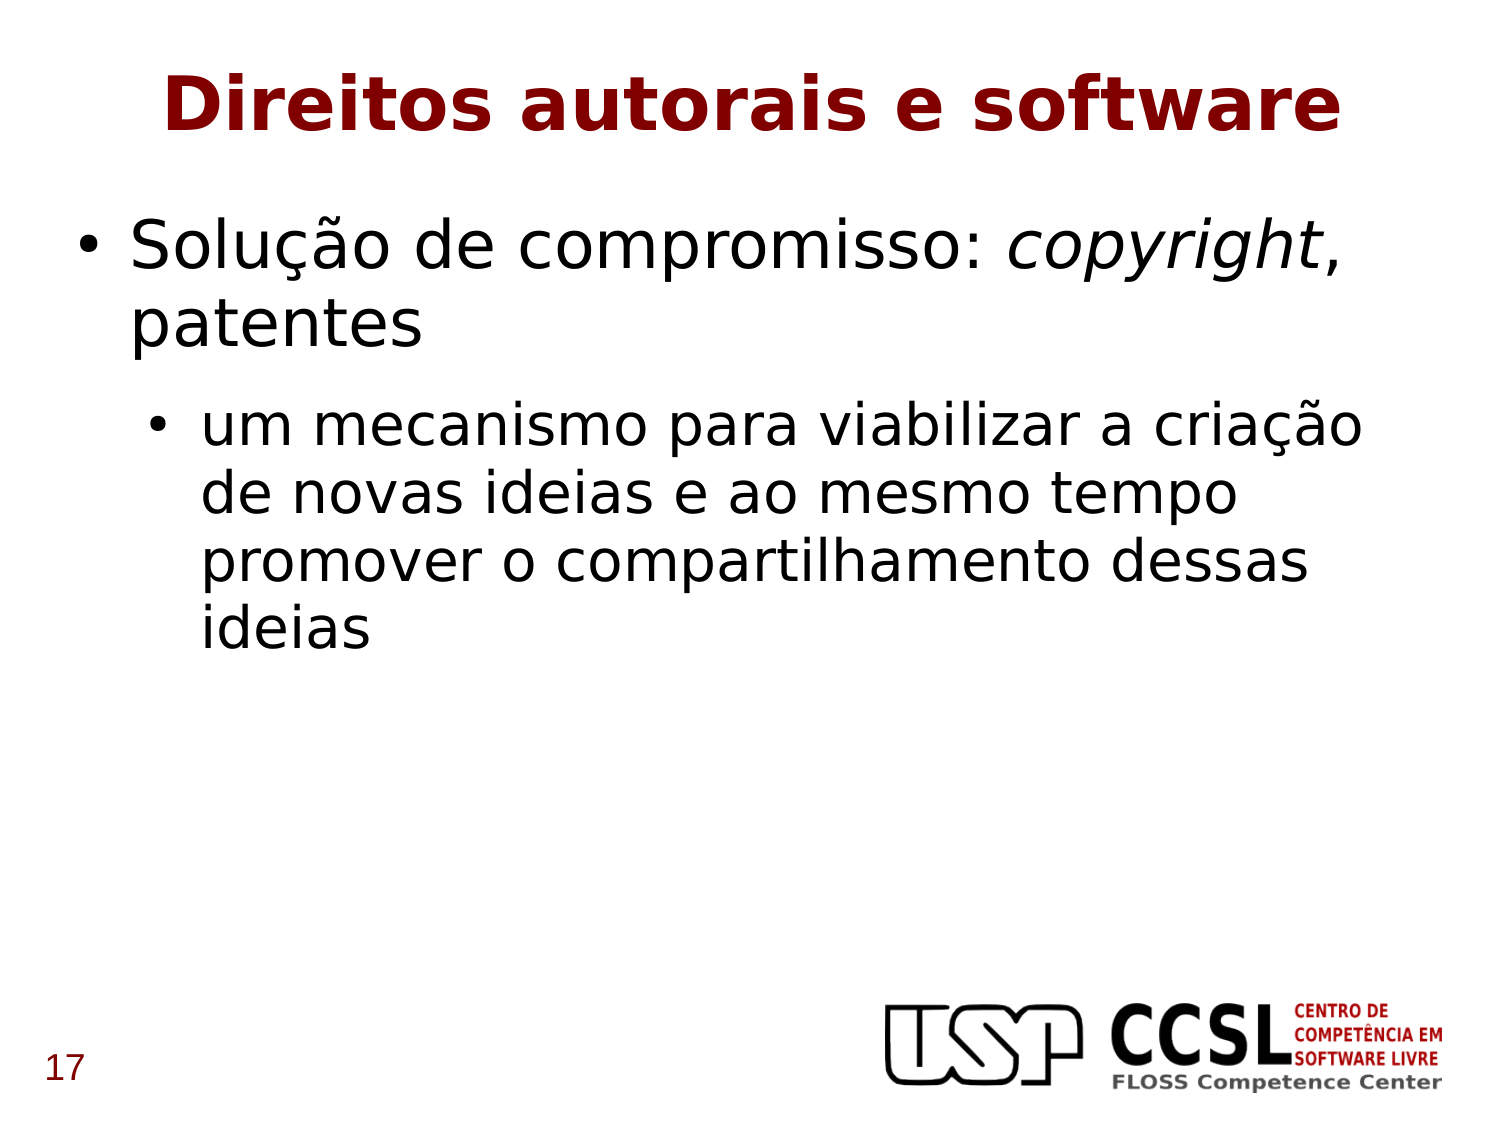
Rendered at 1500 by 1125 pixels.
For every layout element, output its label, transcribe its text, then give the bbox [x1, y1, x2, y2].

picture [885, 1003, 1442, 1093]
list Solução de compromisso: copyright, patentes um mecanismo para viabilizar a criação de novas ideias e ao mesmo tempo promover o compartilhamento dessas ideias [59, 206, 1447, 950]
title Direitos autorais e software [59, 29, 1447, 180]
